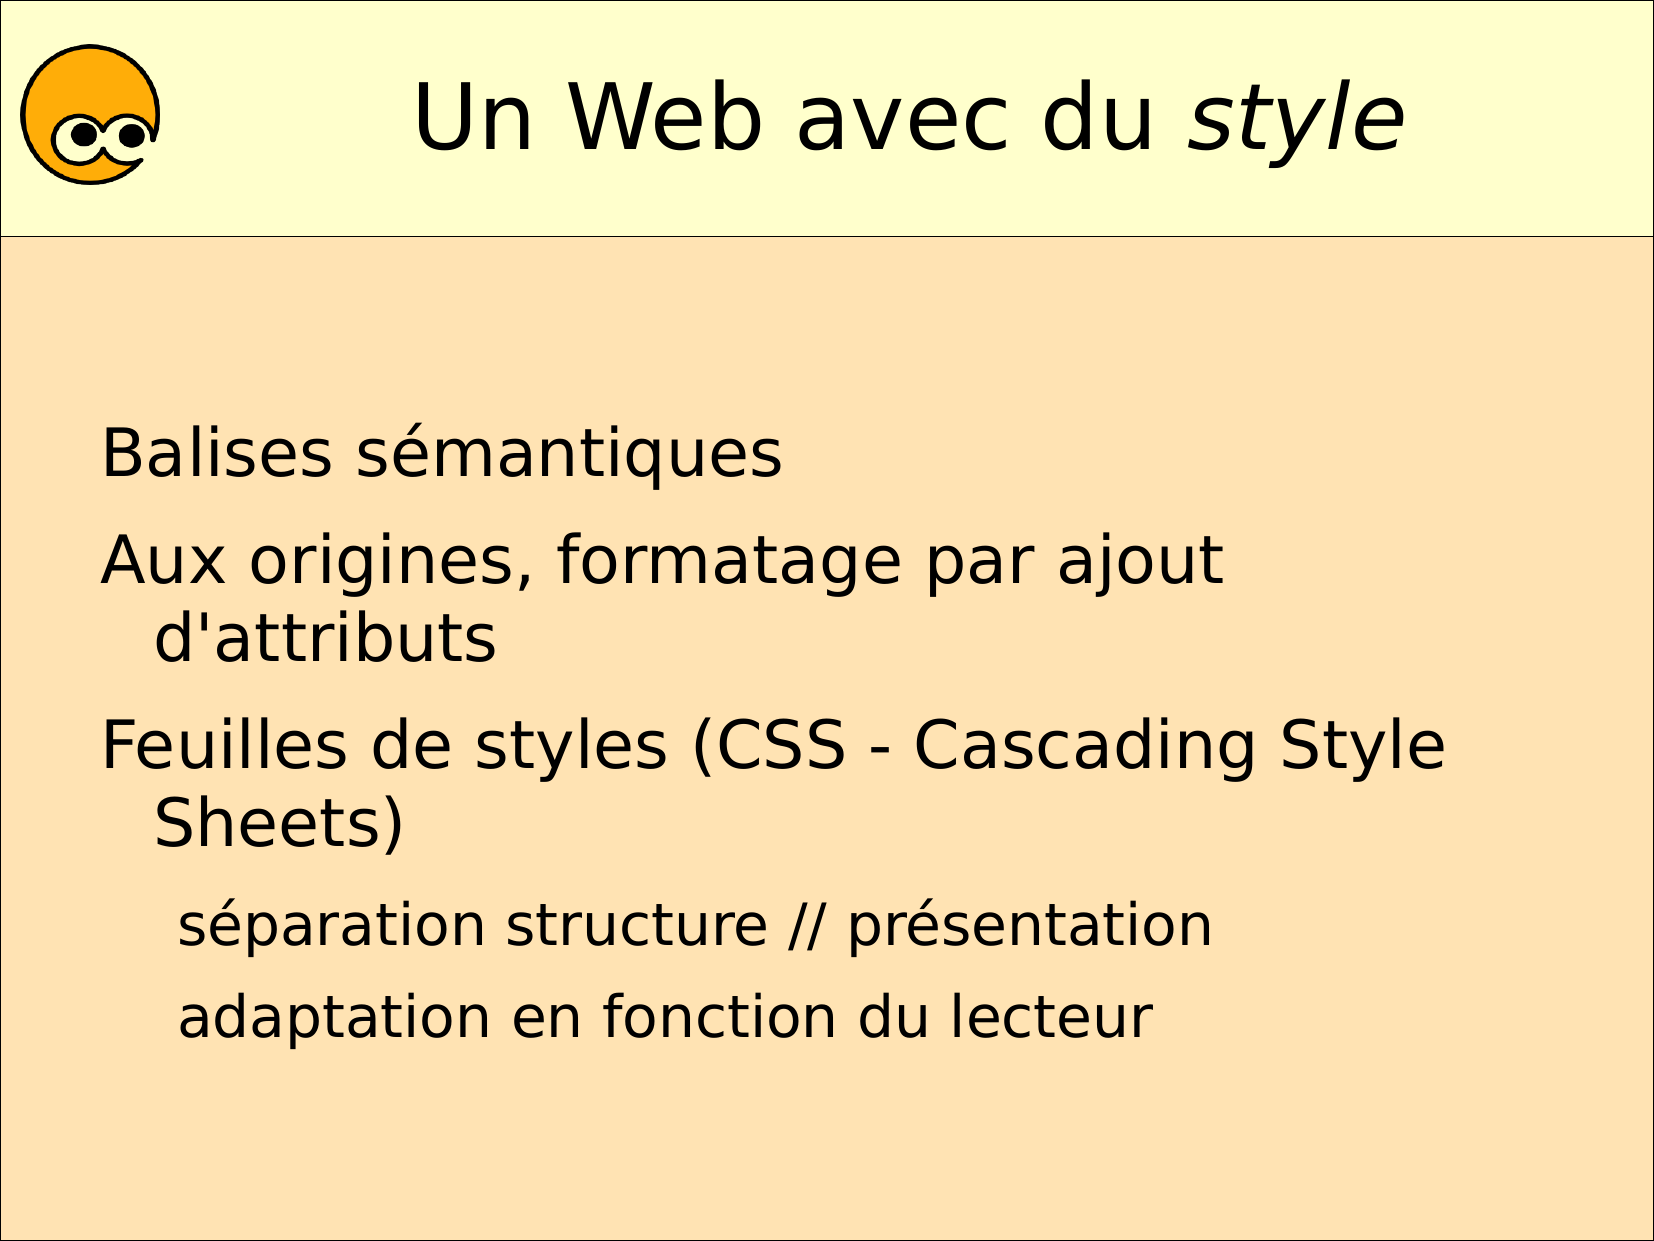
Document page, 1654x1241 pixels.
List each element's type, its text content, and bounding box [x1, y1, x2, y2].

title Un Web avec du style [165, 13, 1654, 222]
list Balises sémantiques Aux origines, formatage par ajout d'attributs Feuilles de styles (CSS - Cascading Style Sheets) séparation structure // présentation adaptation en fonction du lecteur [82, 414, 1571, 1051]
picture [20, 44, 160, 185]
